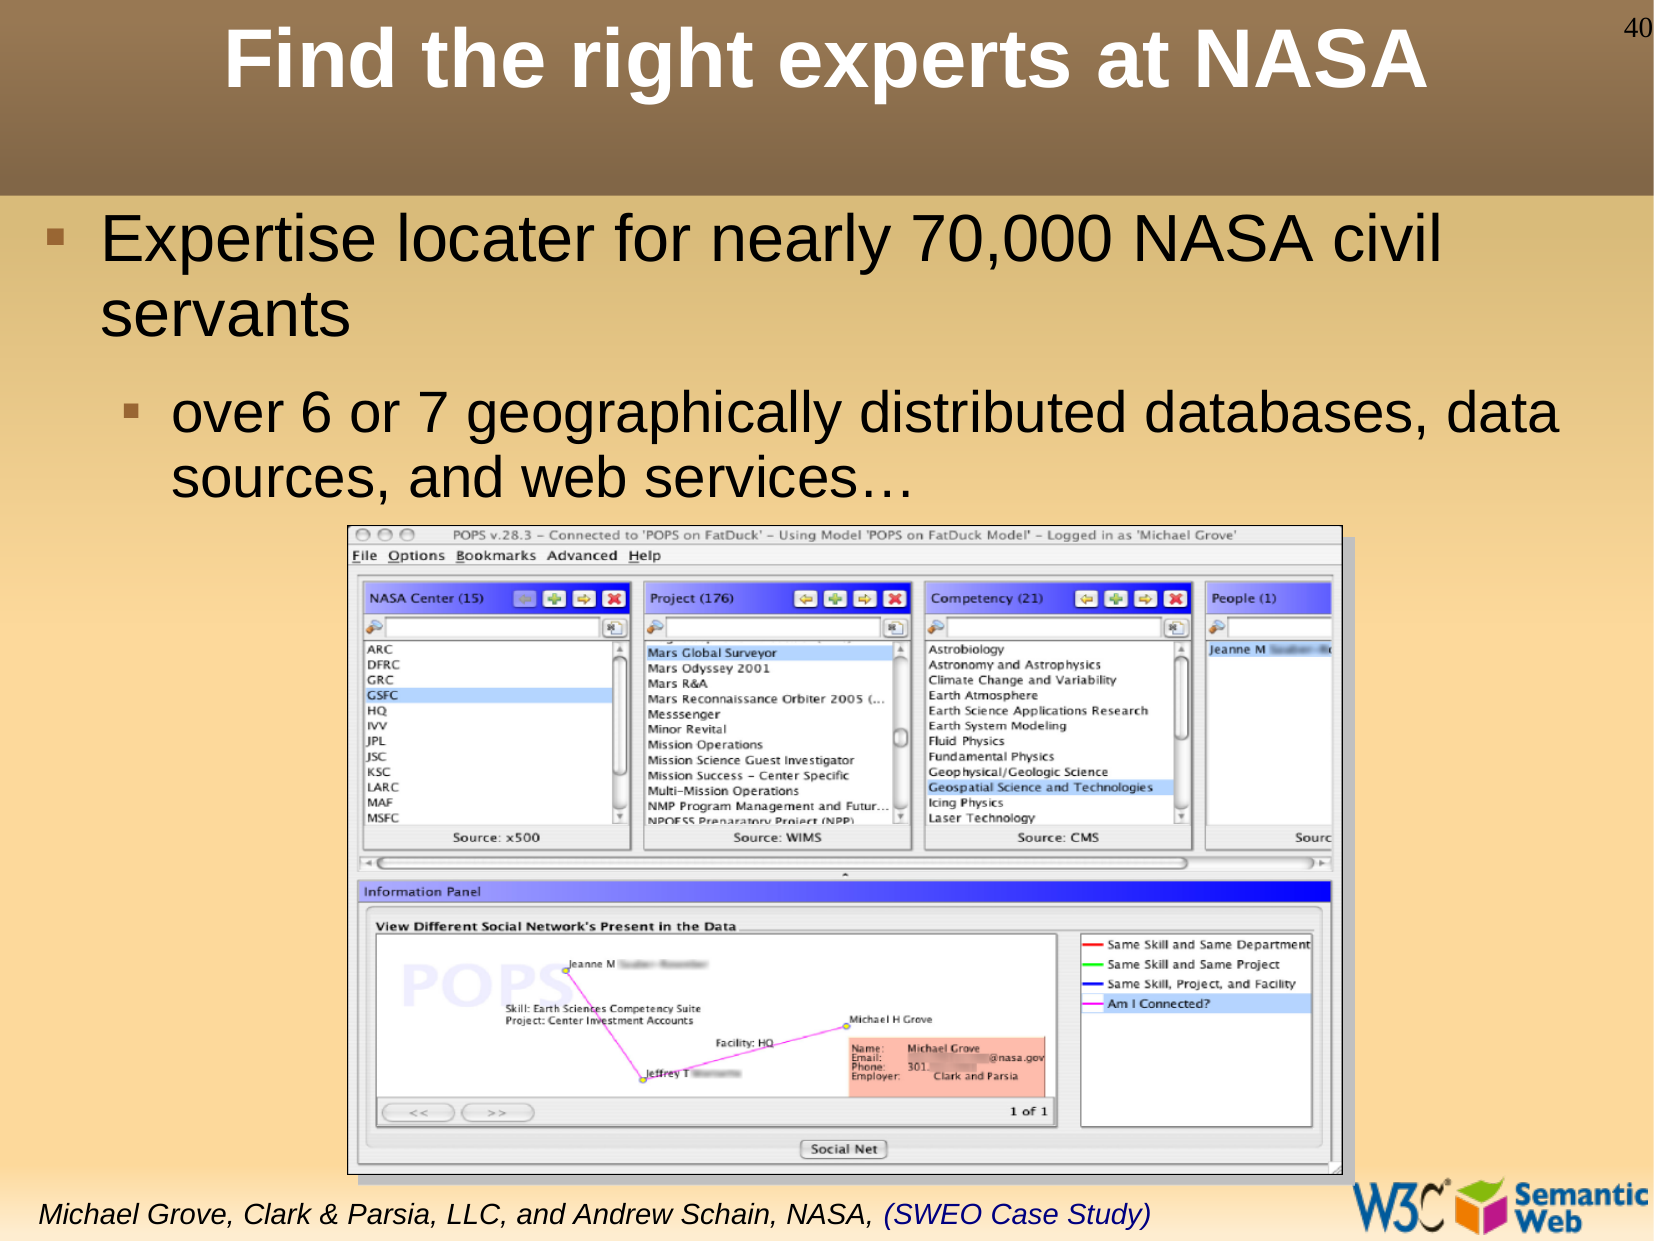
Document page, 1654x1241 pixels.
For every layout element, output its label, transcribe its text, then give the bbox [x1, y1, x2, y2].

list Expertise locater for nearly 70,000 NASA civil servants over 6 or 7 geographically distributed databases, data sources, and web services… [29, 200, 1624, 510]
text_box Michael Grove, Clark & Parsia, LLC, and Andrew Schain, NASA, (SWEO Case Study) [23, 1192, 1463, 1241]
title Find the right experts at NASA [0, 0, 1654, 119]
picture [0, 119, 1654, 1241]
